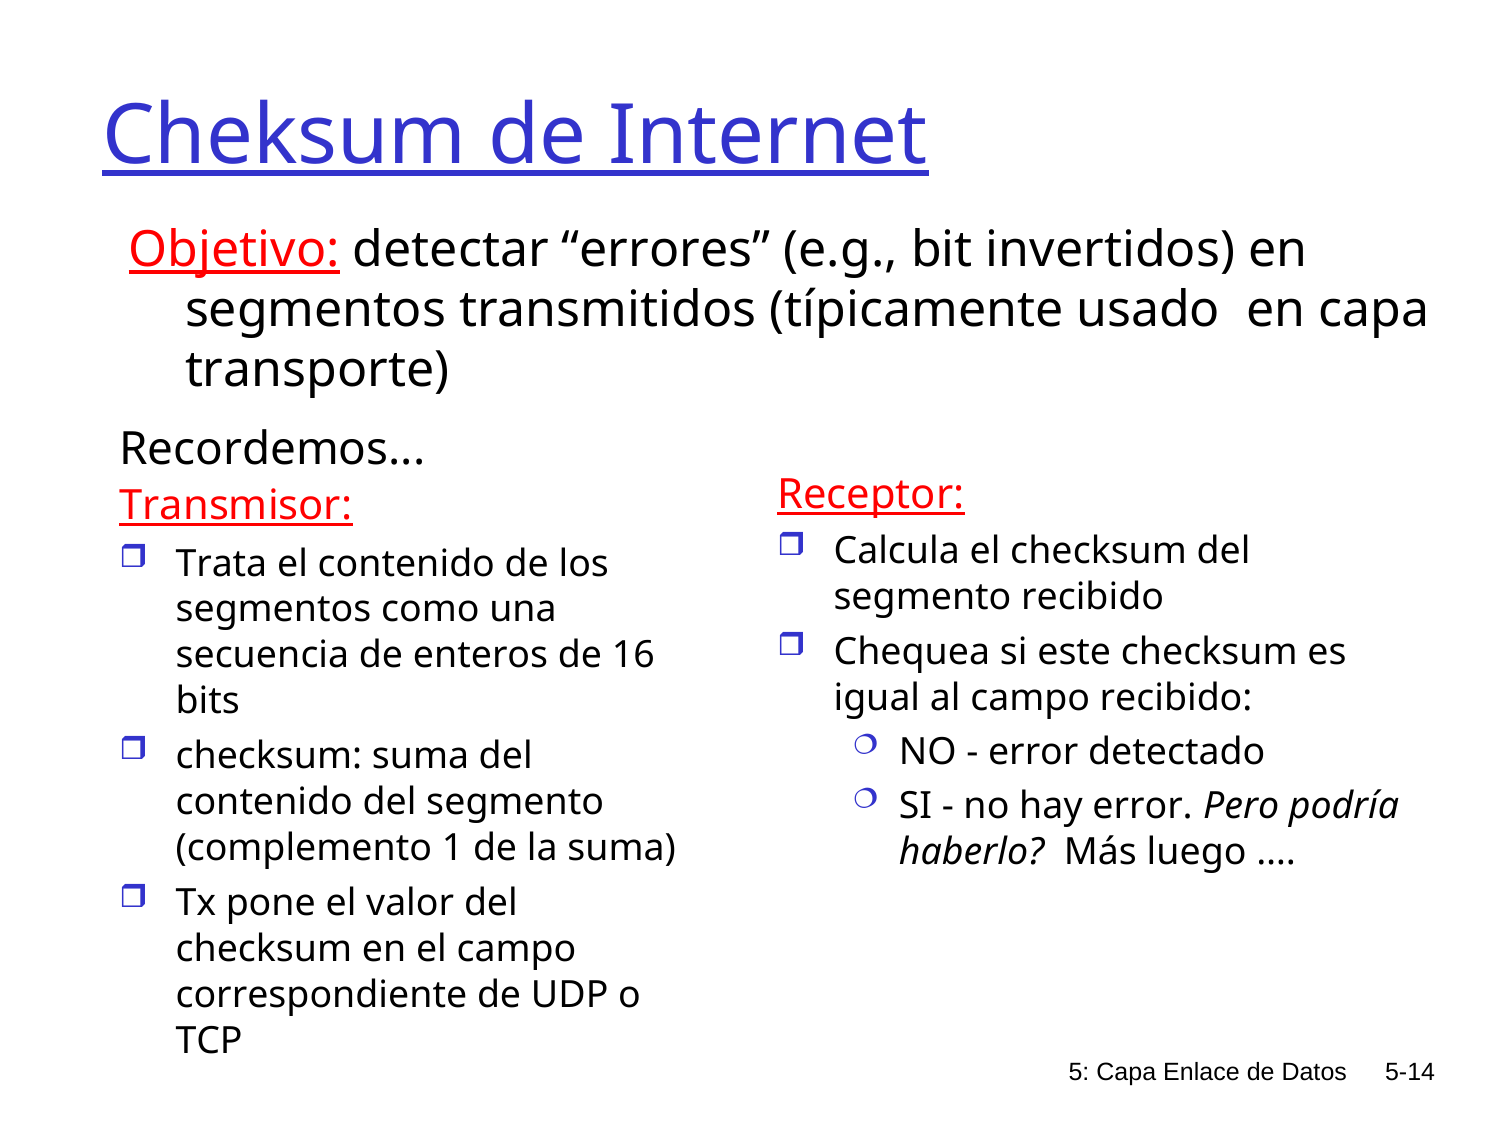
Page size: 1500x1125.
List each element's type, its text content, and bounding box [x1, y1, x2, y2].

text_box Recordemos... [104, 411, 573, 482]
list Receptor: Calcula el checksum del segmento recibido Chequea si este checksum es igual al campo recibido: NO - error detectado SI - no hay error. Pero podría haberlo? Más luego …. [762, 460, 1429, 995]
list Transmisor: Trata el contenido de los segmentos como una secuencia de enteros de 16 bits checksum: suma del contenido del segmento (complemento 1 de la suma) Tx pone el valor del checksum en el campo correspondiente de UDP o TCP [104, 471, 705, 1045]
title Cheksum de Internet [87, 37, 1363, 225]
text_box Objetivo: detectar “errores” (e.g., bit invertidos) en segmentos transmitidos (típicamente usado en capa transporte) [114, 208, 1453, 393]
